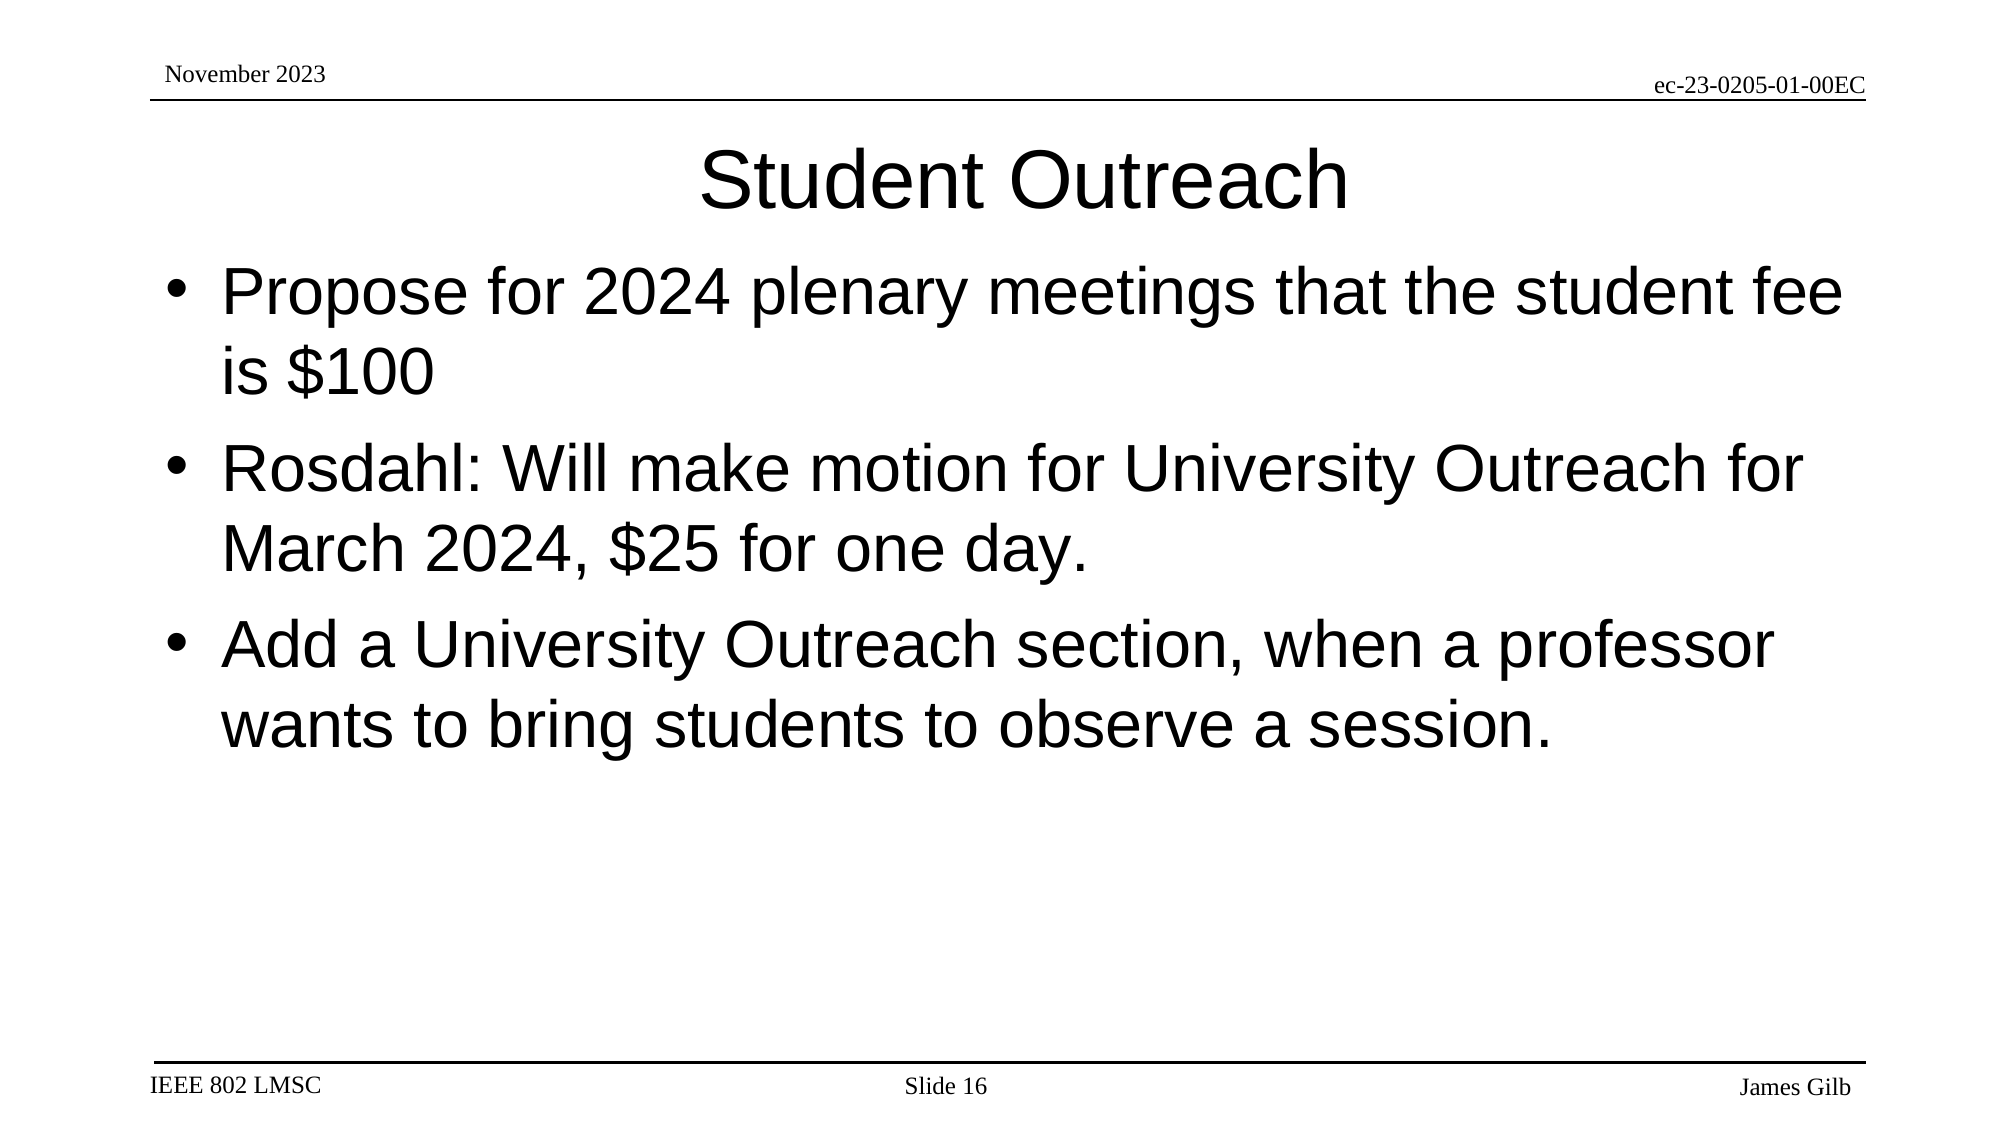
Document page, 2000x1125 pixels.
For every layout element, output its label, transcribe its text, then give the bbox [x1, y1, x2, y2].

list Propose for 2024 plenary meetings that the student fee is $100 Rosdahl: Will make motion for University Outreach for March 2024, $25 for one day. Add a University Outreach section, when a professor wants to bring students to observe a session. [149, 239, 1900, 1051]
title Student Outreach [149, 112, 1900, 238]
